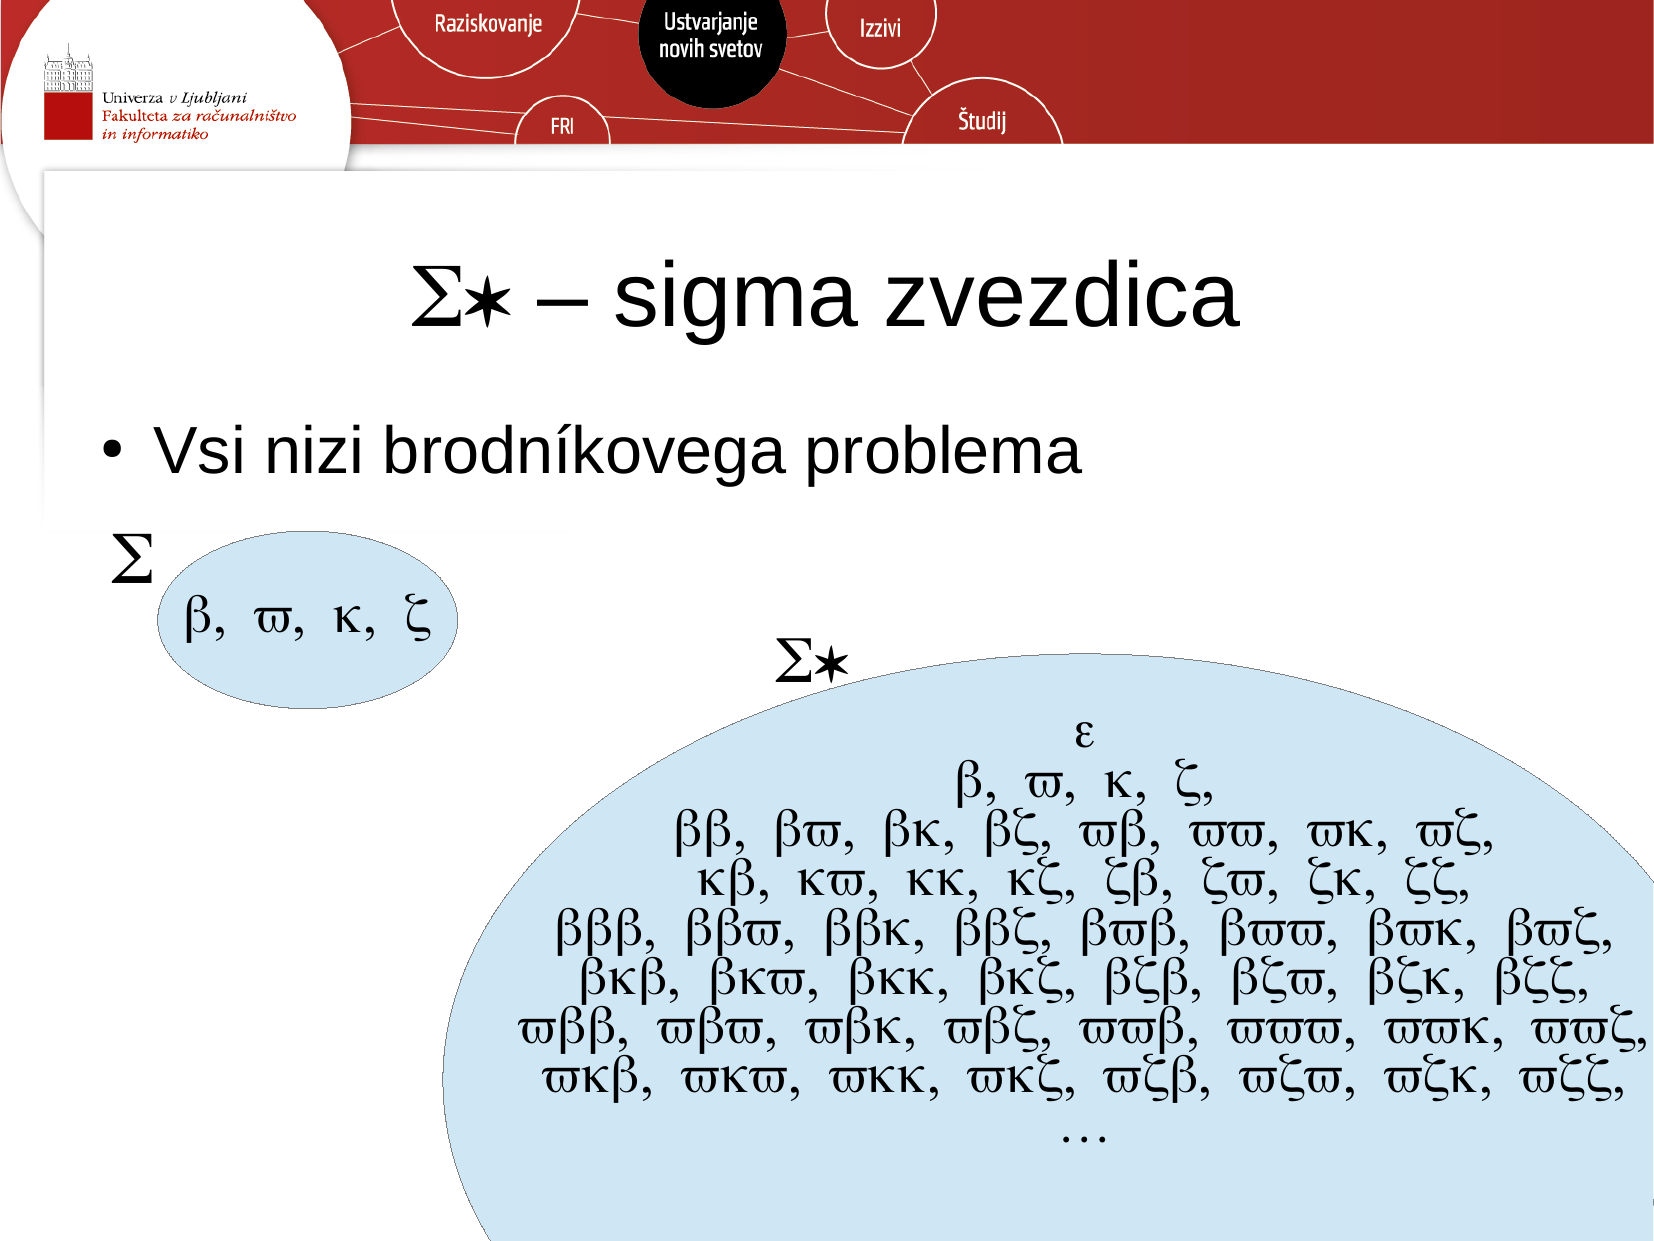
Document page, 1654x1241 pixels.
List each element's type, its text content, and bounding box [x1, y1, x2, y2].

title Σ* – sigma zvezdica [82, 191, 1571, 399]
text_box Σ [111, 531, 252, 613]
text_box Σ* [775, 636, 974, 718]
picture [0, 0, 1654, 1241]
text_box ε b, v, k, z, bb, bv, bk, bz, vb, vv, vk, vz, kb, kv, kk, kz, zb, zv, zk, zz, bbb, bbv, bbk, bbz, bvb, bvv, bvk, bvz, bkb, bkv, bkk, bkz, bzb, bzv, bzk, bzz, vbb, vbv, vbk, vbz, vvb, vvv, vvk, vvz, vkb, vkv, vkk, vkz, vzb, vzv, vzk, vzz, … [442, 653, 1654, 1241]
text_box b, v, k, z [157, 531, 458, 709]
list Vsi nizi brodníkovega problema [82, 413, 1551, 1078]
